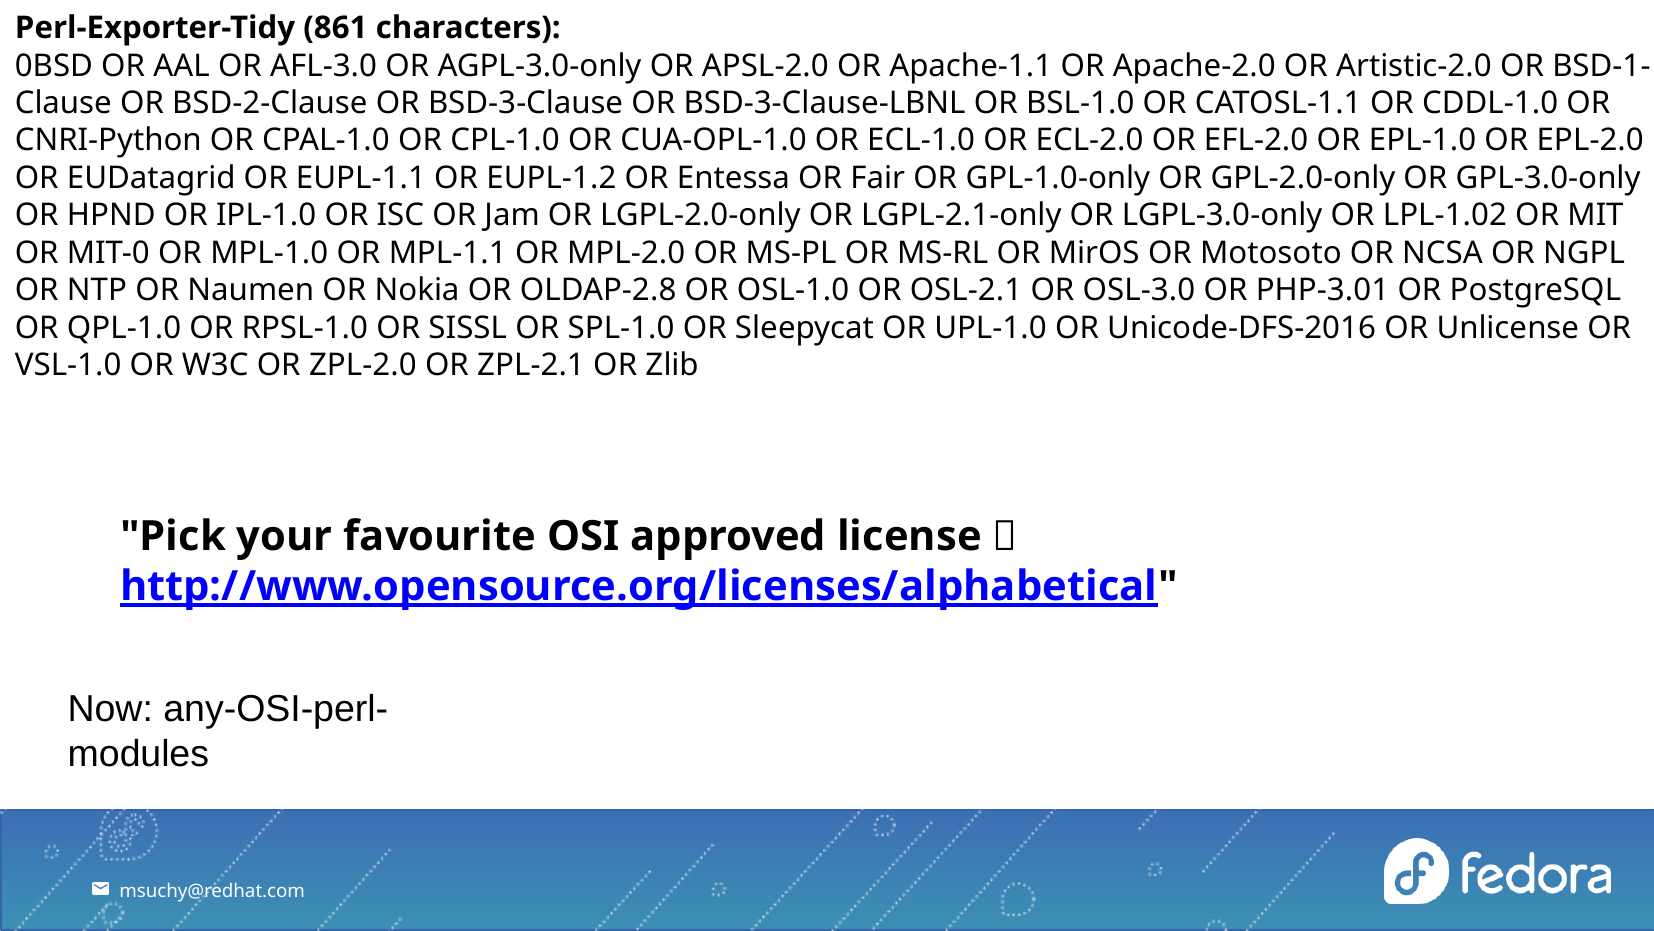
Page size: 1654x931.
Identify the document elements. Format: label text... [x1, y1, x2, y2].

text_box Perl-Exporter-Tidy (861 characters): 0BSD OR AAL OR AFL-3.0 OR AGPL-3.0-only OR APSL-2.0 OR Apache-1.1 OR Apache-2.0 OR Artistic-2.0 OR BSD-1-Clause OR BSD-2-Clause OR BSD-3-Clause OR BSD-3-Clause-LBNL OR BSL-1.0 OR CATOSL-1.1 OR CDDL-1.0 OR CNRI-Python OR CPAL-1.0 OR CPL-1.0 OR CUA-OPL-1.0 OR ECL-1.0 OR ECL-2.0 OR EFL-2.0 OR EPL-1.0 OR EPL-2.0 OR EUDatagrid OR EUPL-1.1 OR EUPL-1.2 OR Entessa OR Fair OR GPL-1.0-only OR GPL-2.0-only OR GPL-3.0-only OR HPND OR IPL-1.0 OR ISC OR Jam OR LGPL-2.0-only OR LGPL-2.1-only OR LGPL-3.0-only OR LPL-1.02 OR MIT OR MIT-0 OR MPL-1.0 OR MPL-1.1 OR MPL-2.0 OR MS-PL OR MS-RL OR MirOS OR Motosoto OR NCSA OR NGPL OR NTP OR Naumen OR Nokia OR OLDAP-2.8 OR OSL-1.0 OR OSL-2.1 OR OSL-3.0 OR PHP-3.01 OR PostgreSQL OR QPL-1.0 OR RPSL-1.0 OR SISSL OR SPL-1.0 OR Sleepycat OR UPL-1.0 OR Unicode-DFS-2016 OR Unlicense OR VSL-1.0 OR W3C OR ZPL-2.0 OR ZPL-2.1 OR Zlib [0, 0, 1654, 836]
text_box "Pick your favourite OSI approved license 🙂 http://www.opensource.org/licenses/alphabetical" [105, 501, 1440, 705]
text_box Now: any-OSI-perl-modules [52, 668, 490, 724]
picture [1384, 838, 1611, 904]
picture [0, 836, 1374, 931]
